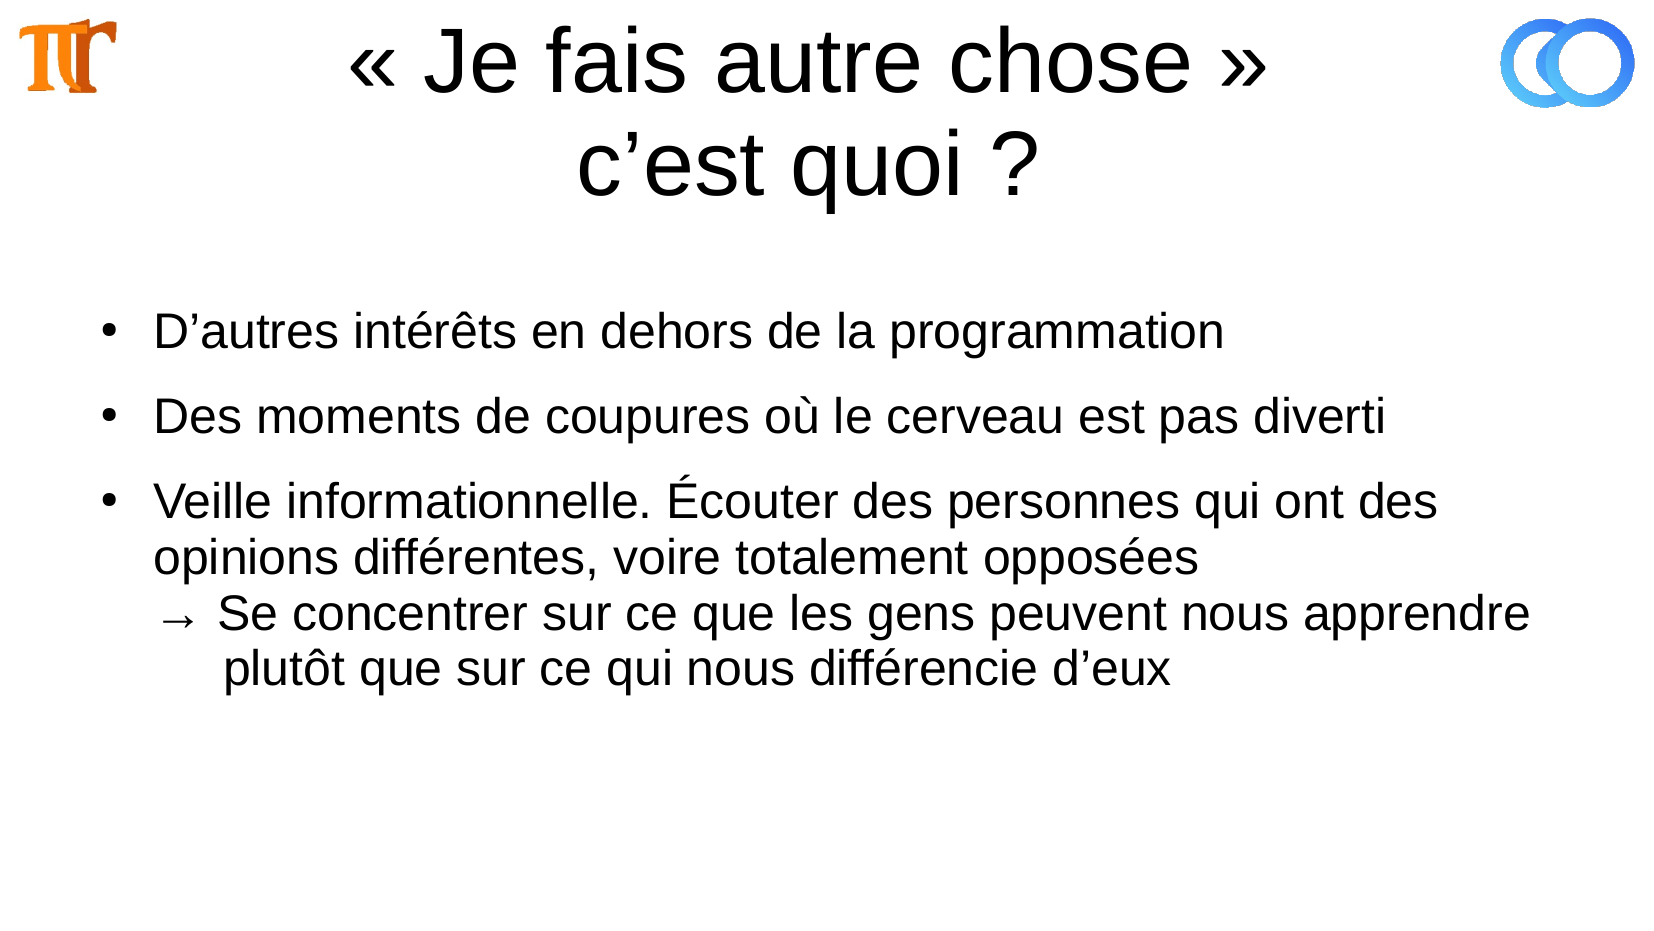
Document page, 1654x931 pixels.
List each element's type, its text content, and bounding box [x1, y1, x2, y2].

title « Je fais autre chose » c’est quoi ? [64, 9, 1554, 215]
picture [1450, 0, 1654, 142]
list D’autres intérêts en dehors de la programmation Des moments de coupures où le cerveau est pas diverti Veille informationnelle. Écouter des personnes qui ont des opinions différentes, voire totalement opposées → Se concentrer sur ce que les gens peuvent nous apprendre plutôt que sur ce qui nous différencie d’eux [82, 217, 1571, 758]
picture [17, 5, 119, 107]
